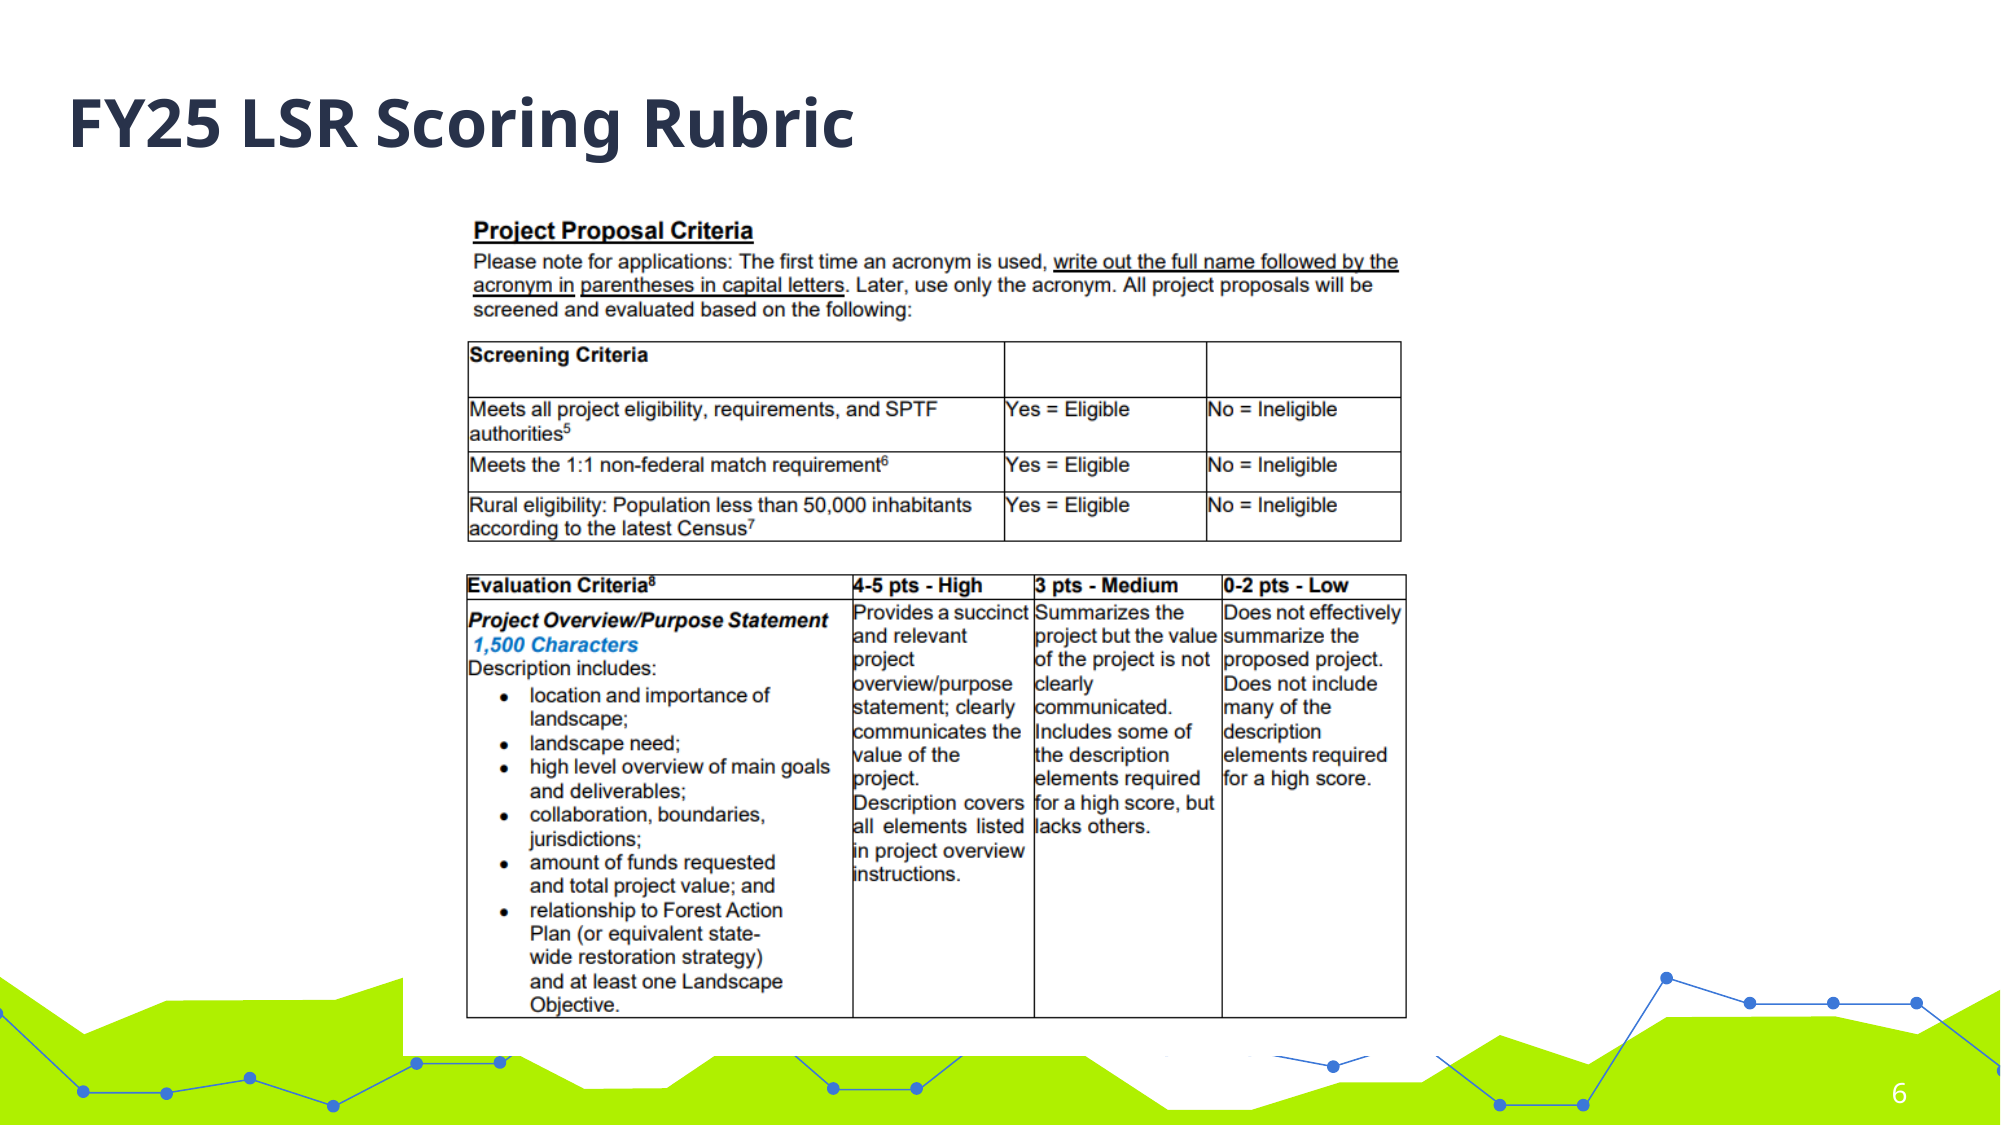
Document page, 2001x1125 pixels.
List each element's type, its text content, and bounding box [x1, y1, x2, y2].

picture [403, 182, 1451, 1056]
title FY25 LSR Scoring Rubric [47, 60, 1808, 157]
slide_number 6 [1871, 1055, 1992, 1125]
